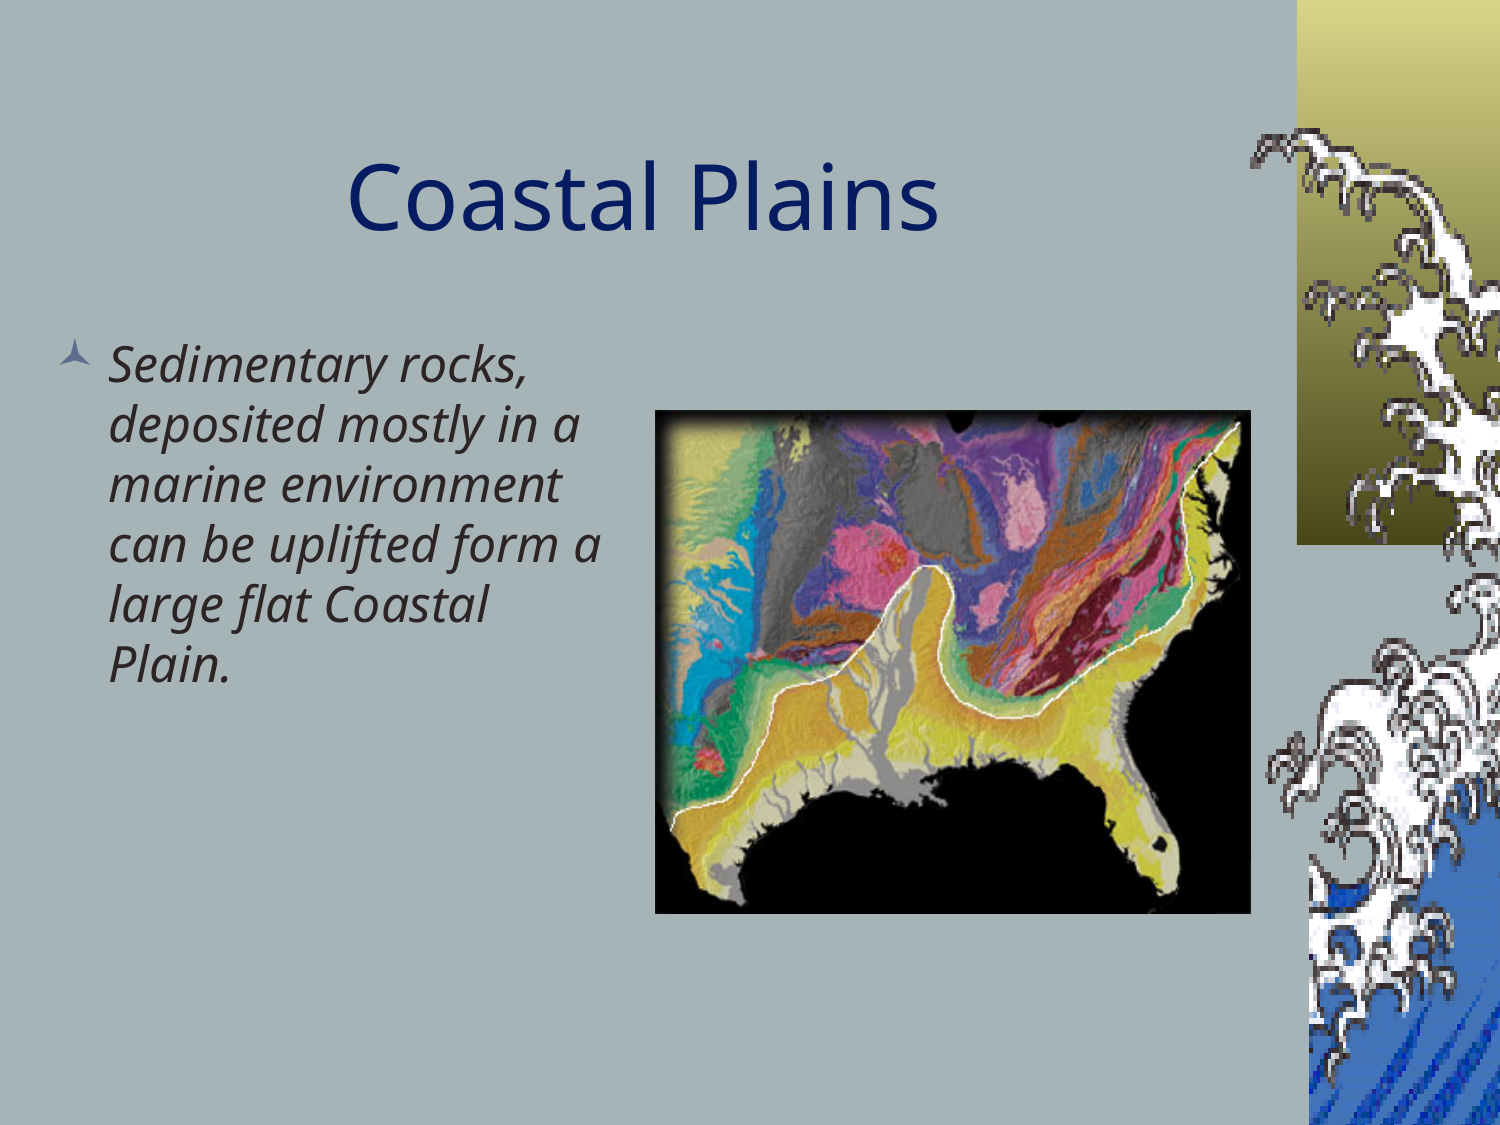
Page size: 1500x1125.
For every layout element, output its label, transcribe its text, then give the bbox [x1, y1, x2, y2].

picture [1217, 76, 1500, 1125]
title Coastal Plains [37, 99, 1251, 288]
list Sedimentary rocks, deposited mostly in a marine environment can be uplifted form a large flat Coastal Plain. [37, 324, 632, 1001]
text_box [655, 410, 1251, 915]
